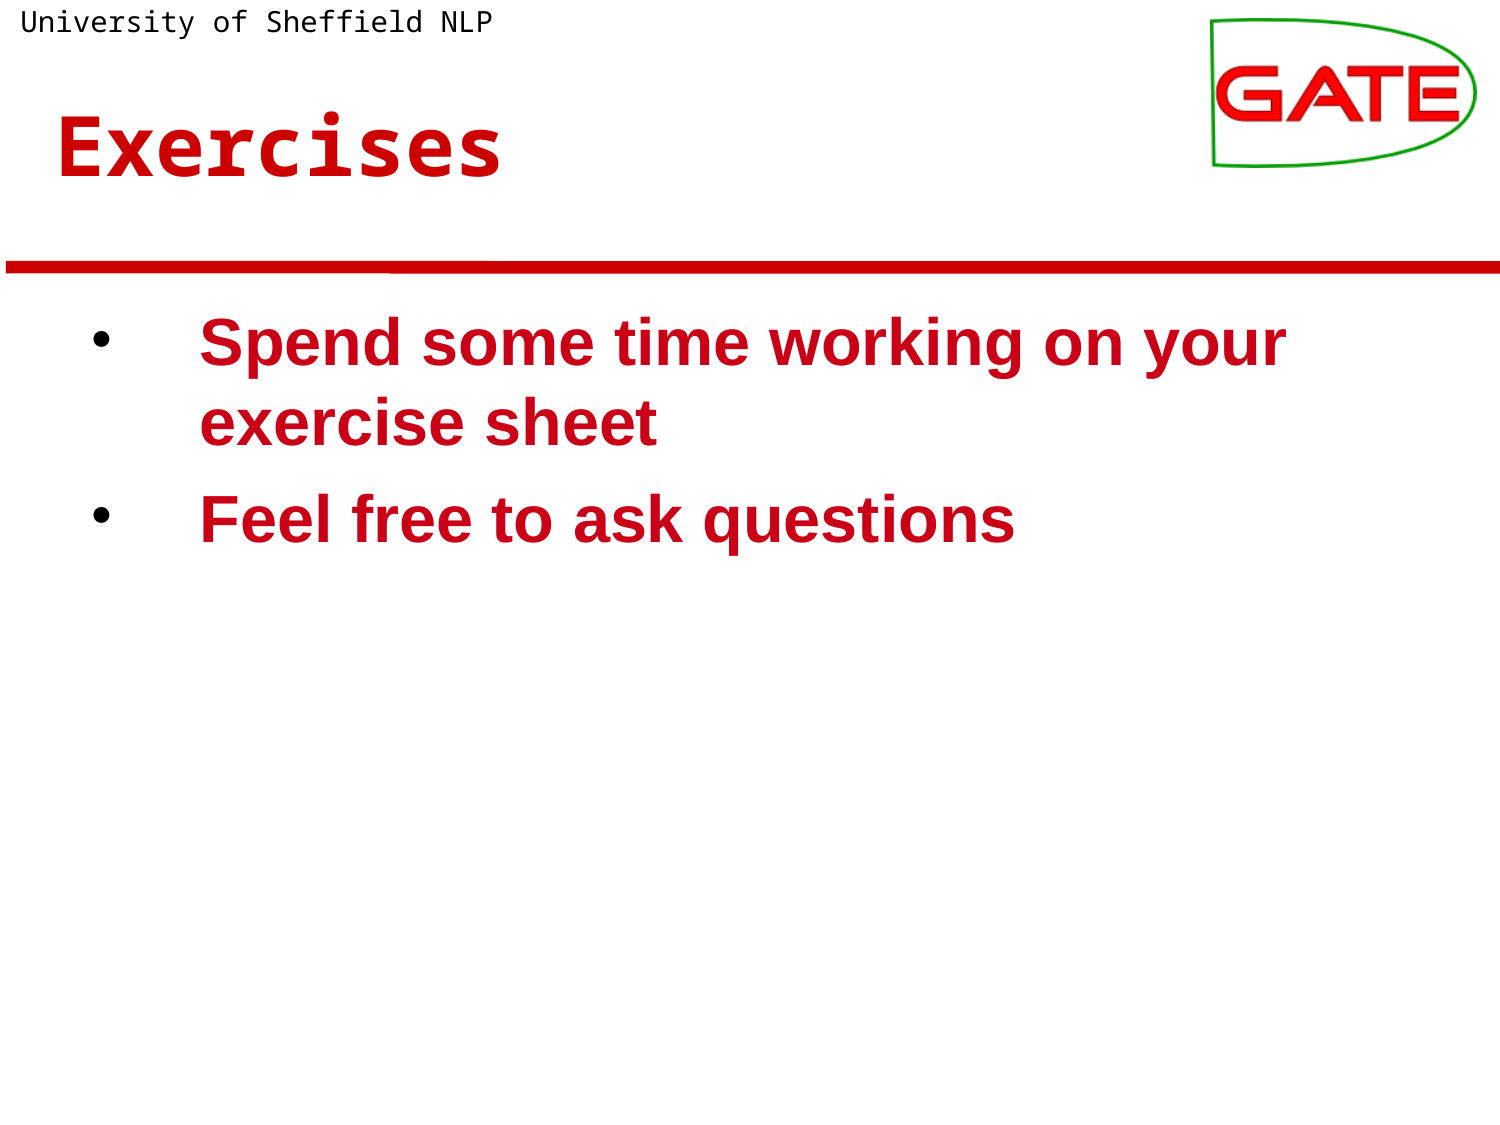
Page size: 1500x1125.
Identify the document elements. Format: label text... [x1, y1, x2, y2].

picture [1210, 18, 1477, 168]
title Exercises [41, 30, 1391, 262]
list Spend some time working on your exercise sheet Feel free to ask questions [75, 290, 1425, 1034]
